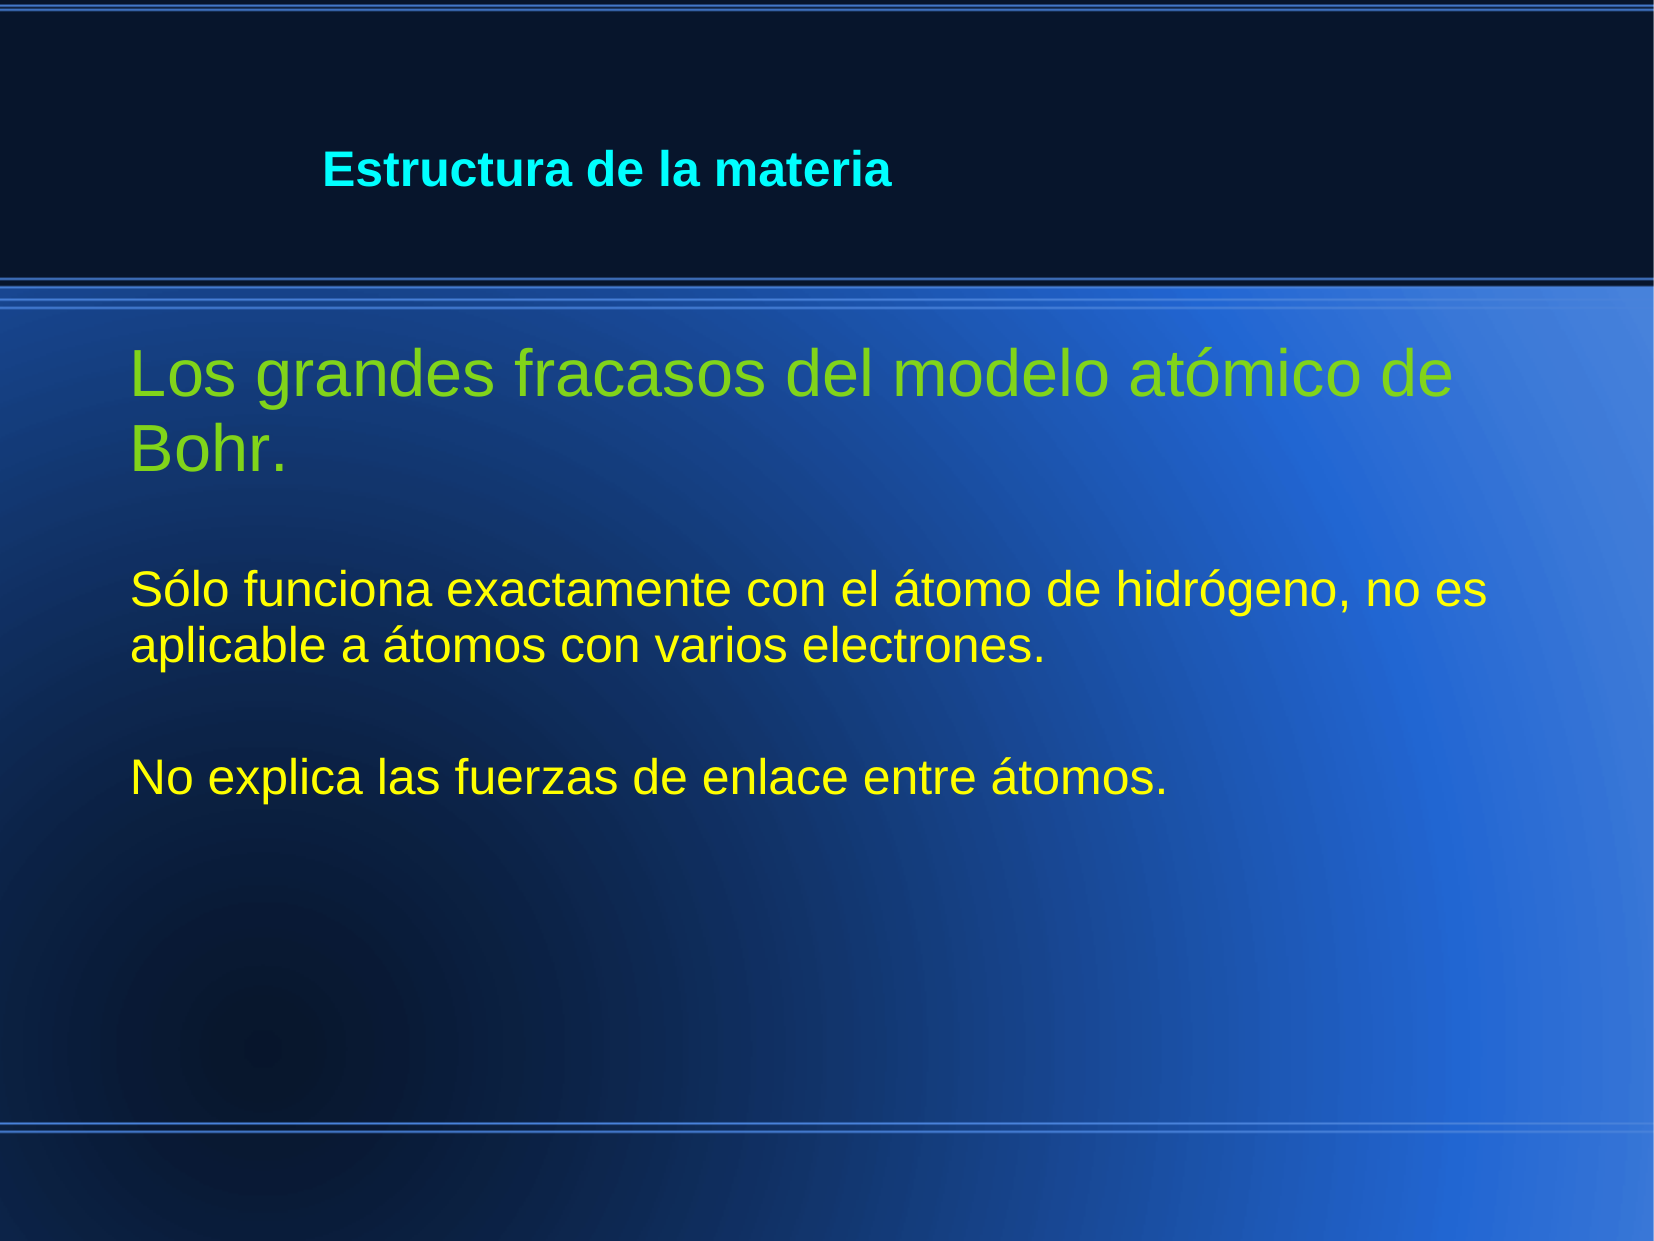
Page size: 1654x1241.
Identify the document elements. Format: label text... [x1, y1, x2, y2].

list No explica las fuerzas de enlace entre átomos. [59, 749, 1595, 916]
list Sólo funciona exactamente con el átomo de hidrógeno, no es aplicable a átomos con varios electrones. [59, 561, 1595, 728]
list Los grandes fracasos del modelo atómico de Bohr. [59, 335, 1595, 502]
title Estructura de la materia [32, 118, 1182, 220]
picture [0, 0, 1654, 1241]
